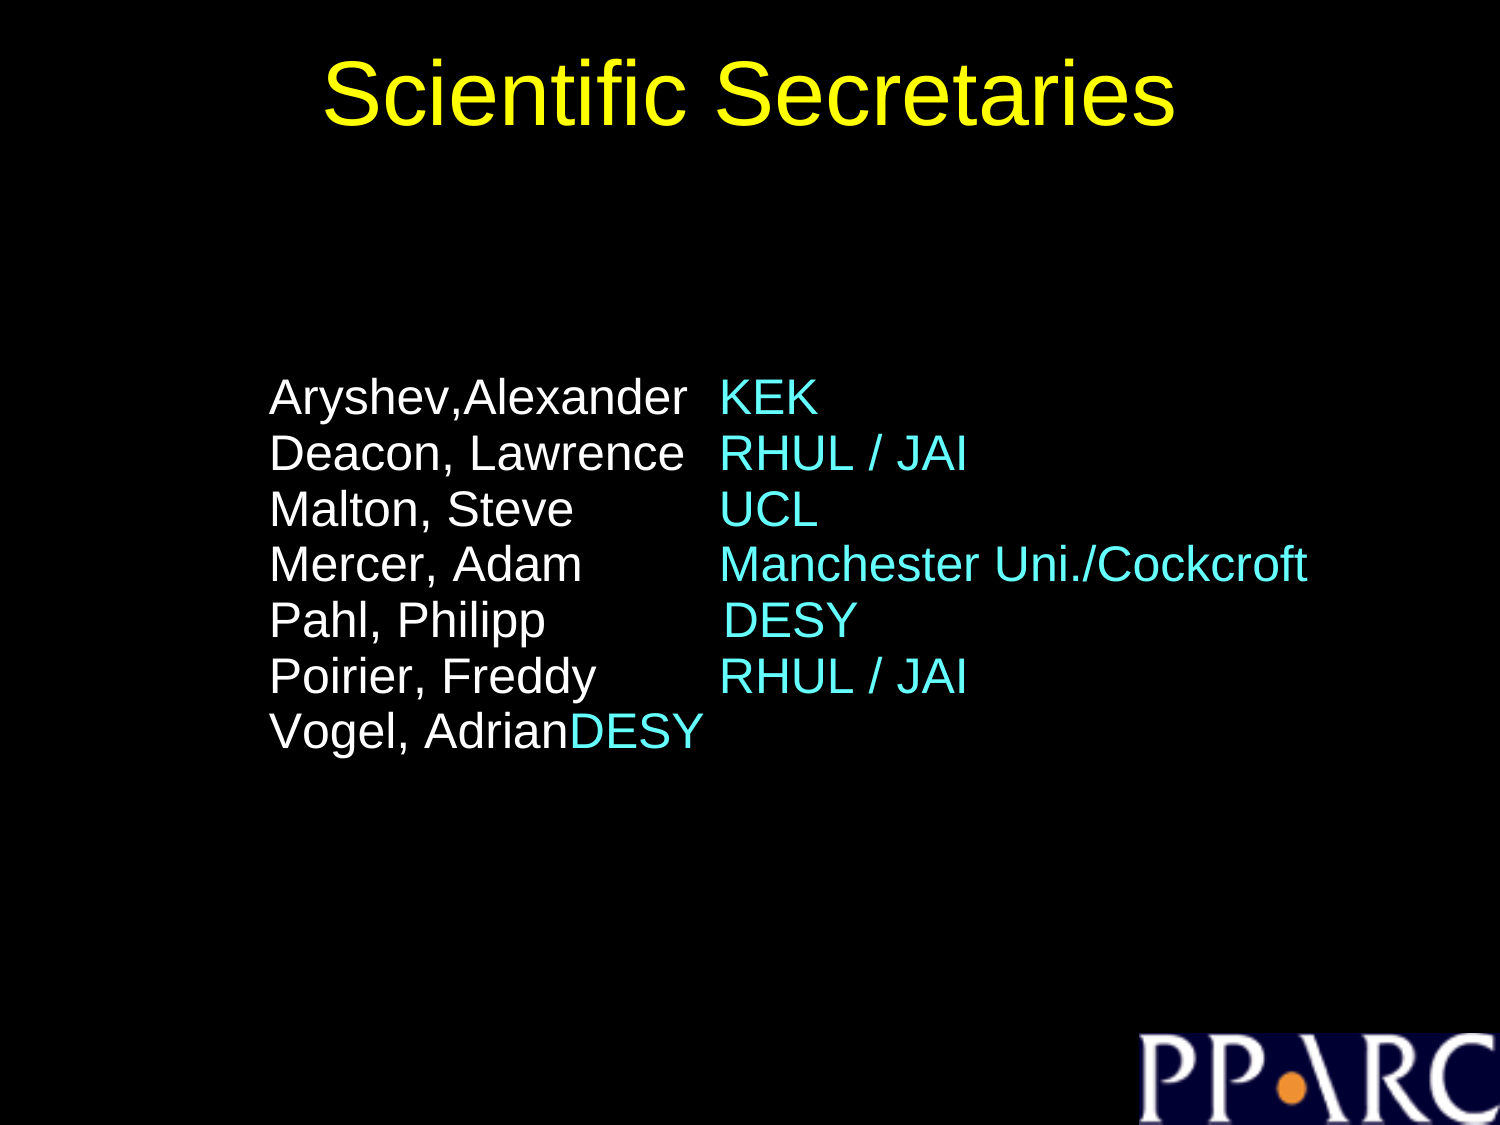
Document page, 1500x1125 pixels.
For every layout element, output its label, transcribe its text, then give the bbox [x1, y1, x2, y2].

text_box Aryshev,Alexander KEK Deacon, Lawrence RHUL / JAI Malton, Steve UCL Mercer, Adam Manchester Uni./Cockcroft Pahl, Philipp DESY Poirier, Freddy RHUL / JAI Vogel, Adrian DESY [254, 361, 1324, 879]
title Scientific Secretaries [112, 0, 1388, 188]
picture [1139, 1033, 1500, 1125]
